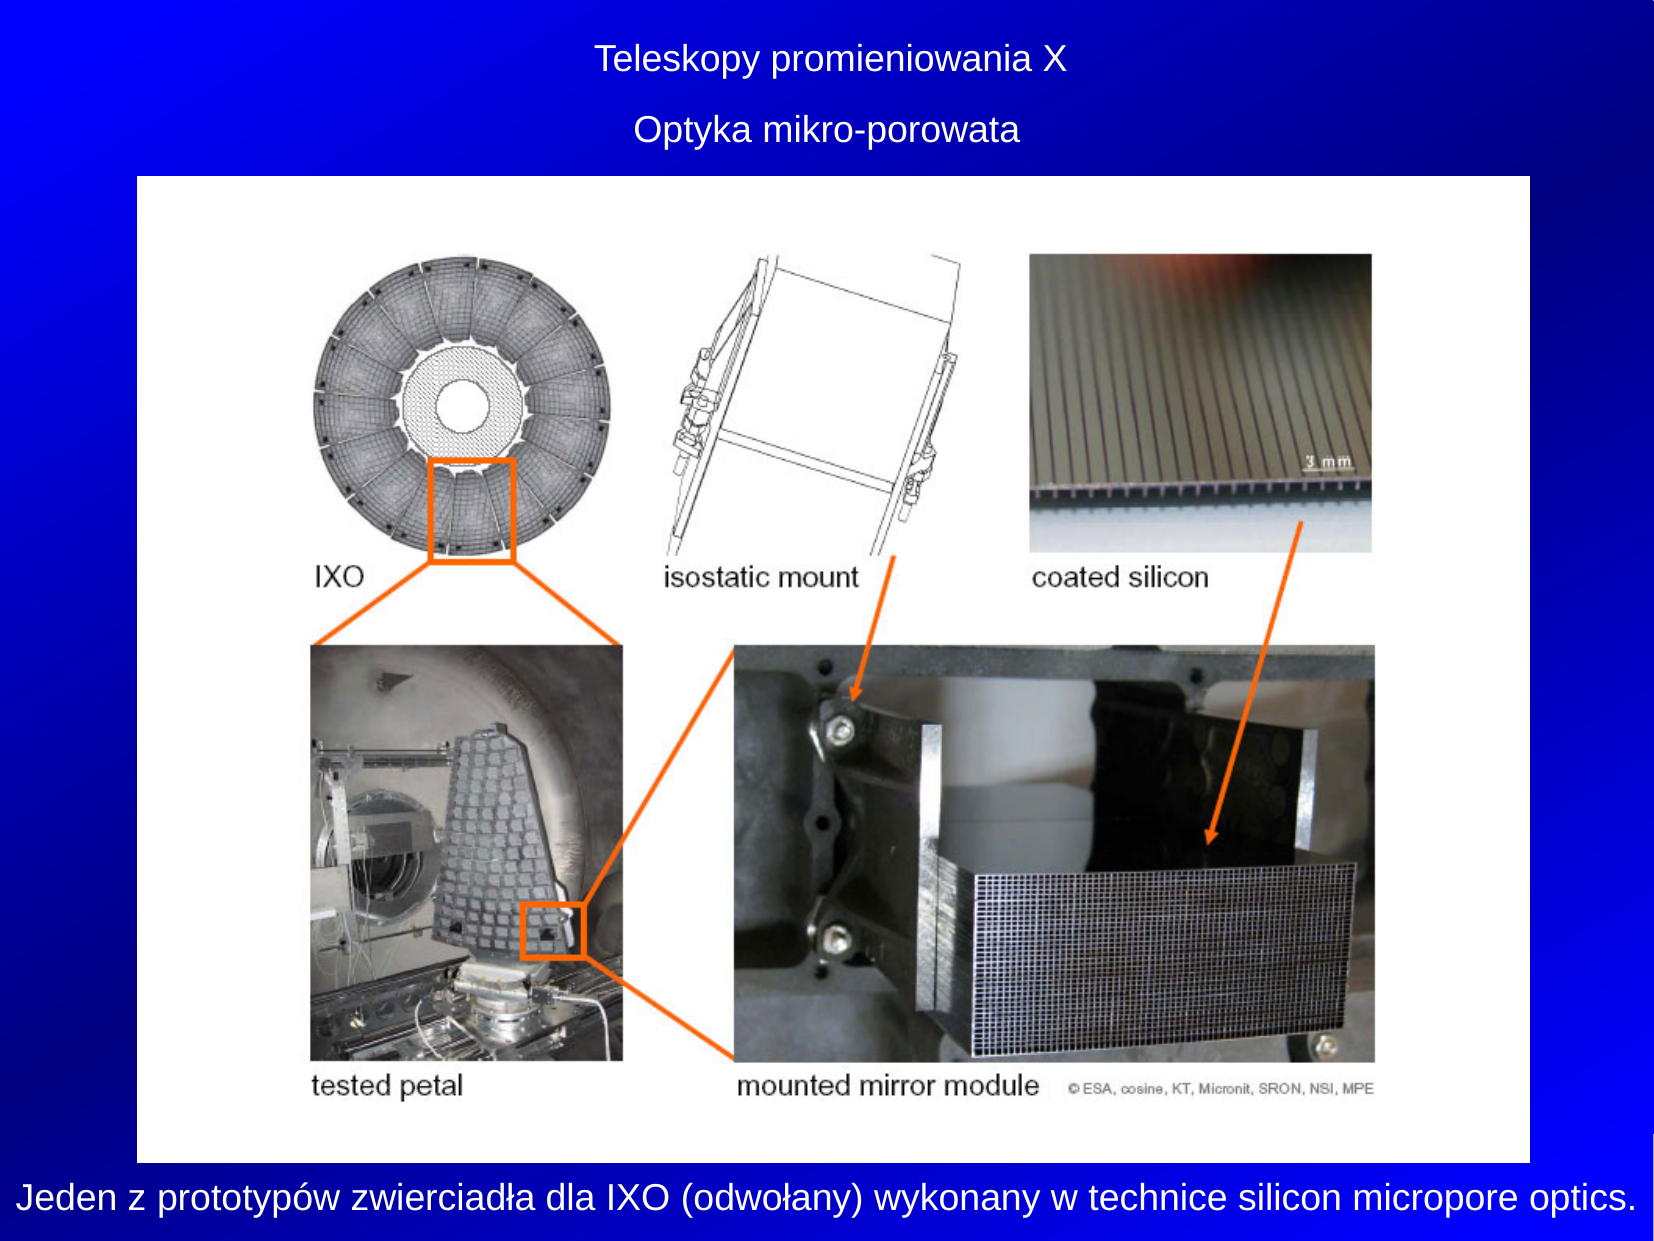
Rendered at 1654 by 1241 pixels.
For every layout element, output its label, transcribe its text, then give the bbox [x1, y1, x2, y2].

text_box Jeden z prototypów zwierciadła dla IXO (odwołany) wykonany w technice silicon micropore optics. [0, 1169, 1653, 1227]
text_box Teleskopy promieniowania X [579, 30, 1083, 87]
picture [137, 176, 1530, 1163]
text_box Optyka mikro-porowata [618, 101, 1036, 159]
